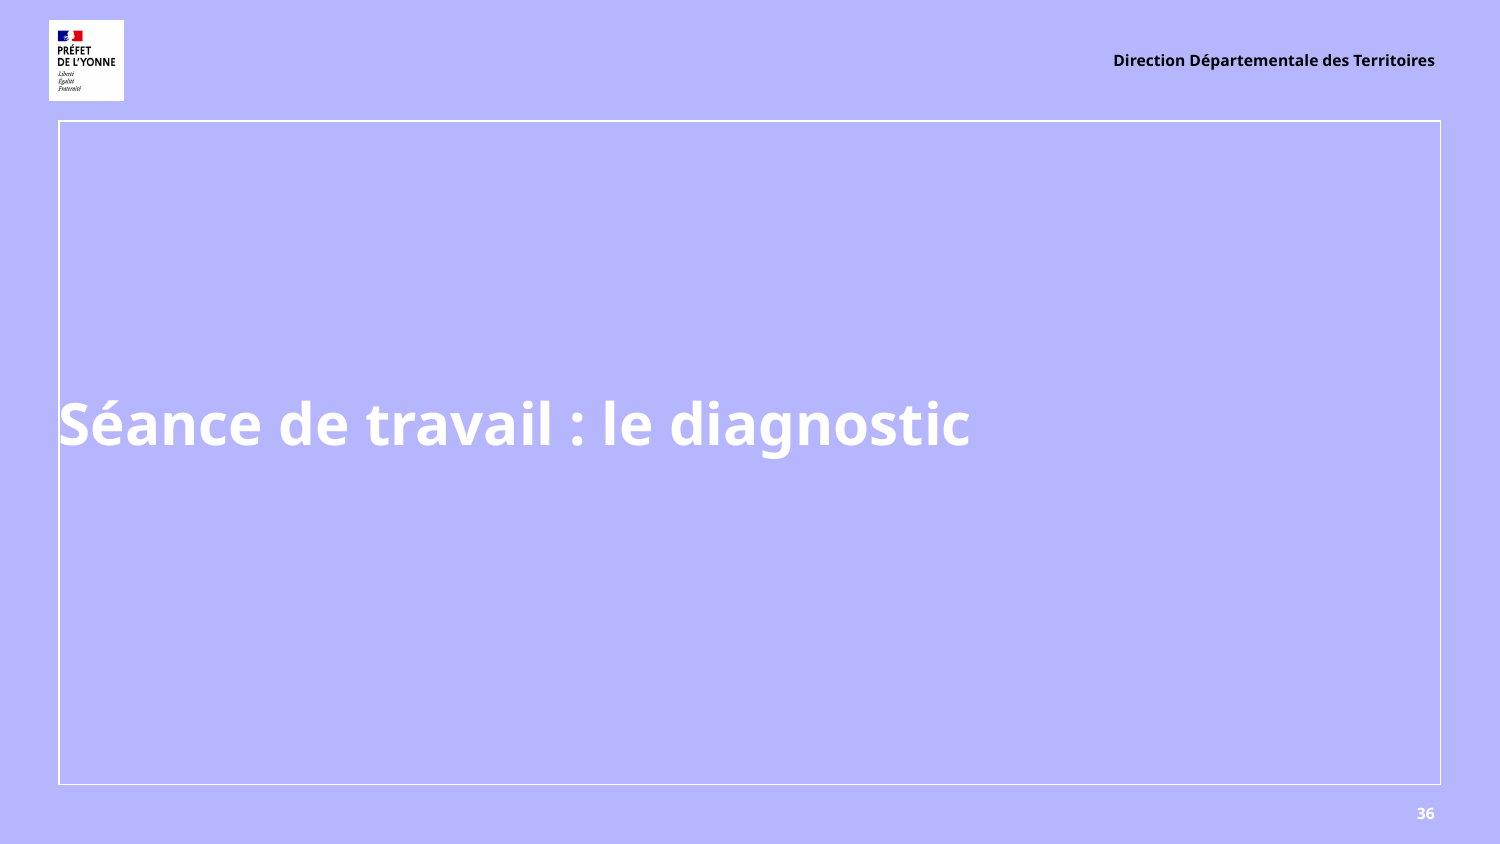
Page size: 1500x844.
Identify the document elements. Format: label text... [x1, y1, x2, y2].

picture [49, 20, 124, 101]
title Séance de travail : le diagnostic [59, 121, 1441, 785]
